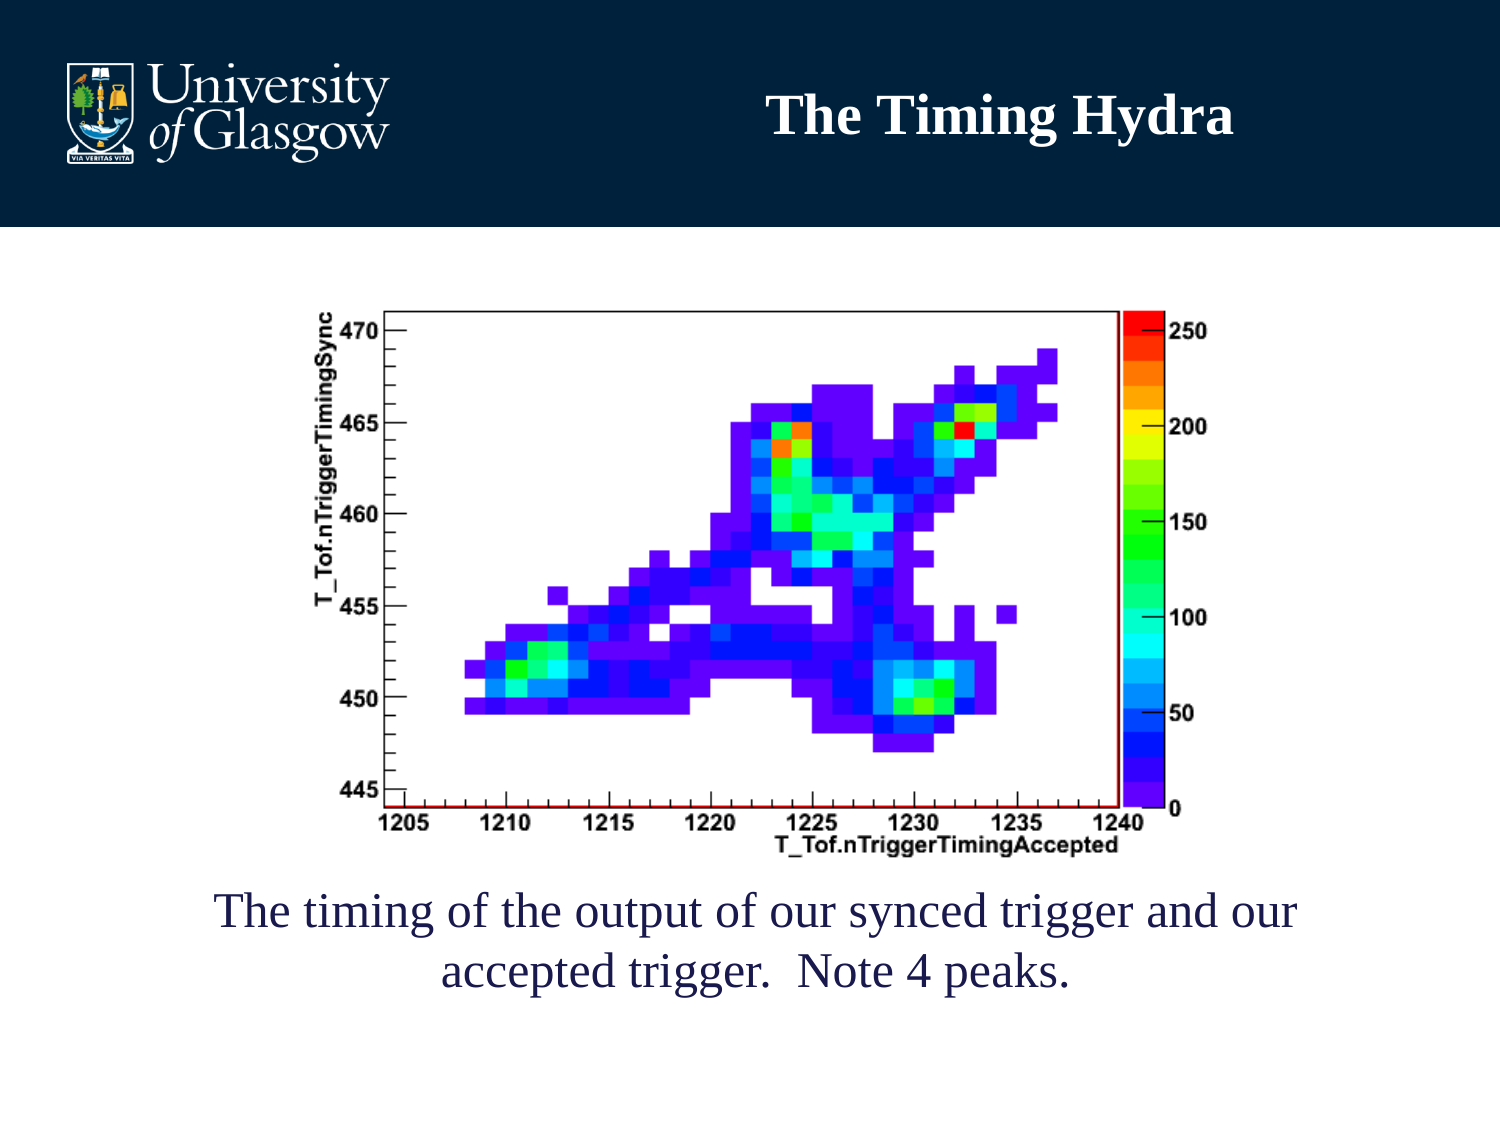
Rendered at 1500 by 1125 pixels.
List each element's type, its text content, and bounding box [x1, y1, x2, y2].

title The Timing Hydra [750, 54, 1464, 168]
text_box The timing of the output of our synced trigger and our accepted trigger. Note 4 peaks. [194, 869, 1317, 1006]
picture [293, 250, 1211, 869]
